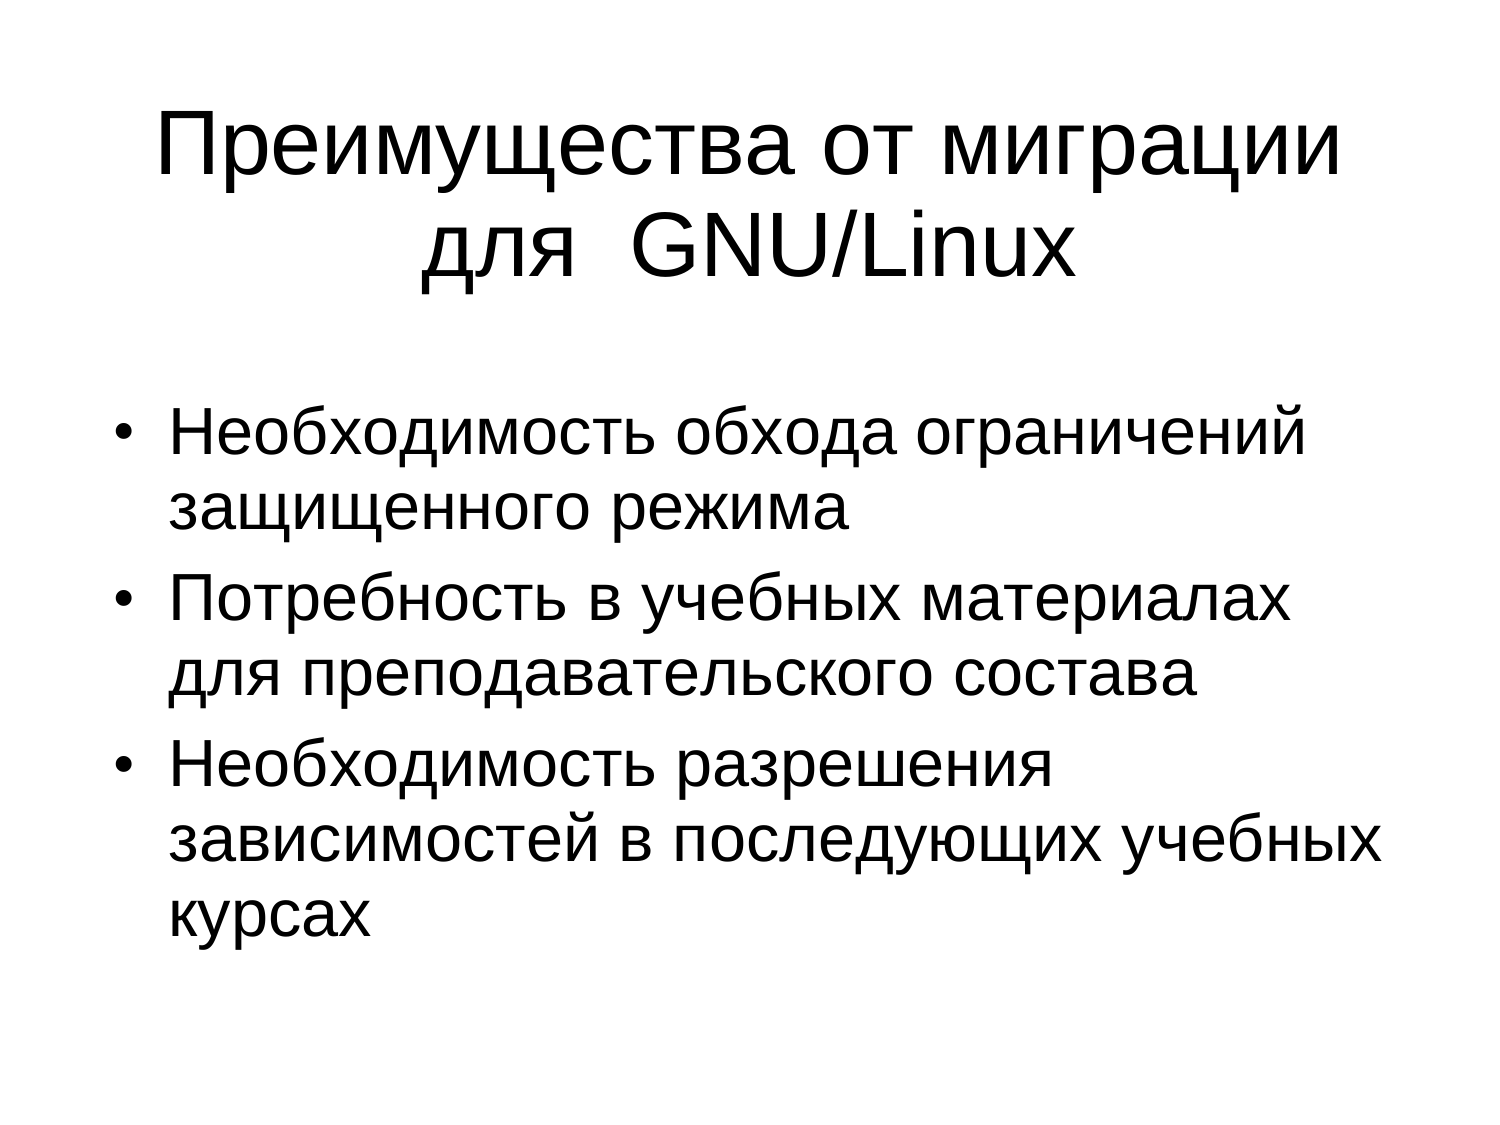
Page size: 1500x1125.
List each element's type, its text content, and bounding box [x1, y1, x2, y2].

subtitle Необходимость обхода ограничений защищенного режима Потребность в учебных материалах для преподавательского состава Необходимость разрешения зависимостей в последующих учебных курсах [112, 324, 1388, 1020]
title Преимущества от миграции для GNU/Linux [112, 72, 1388, 316]
